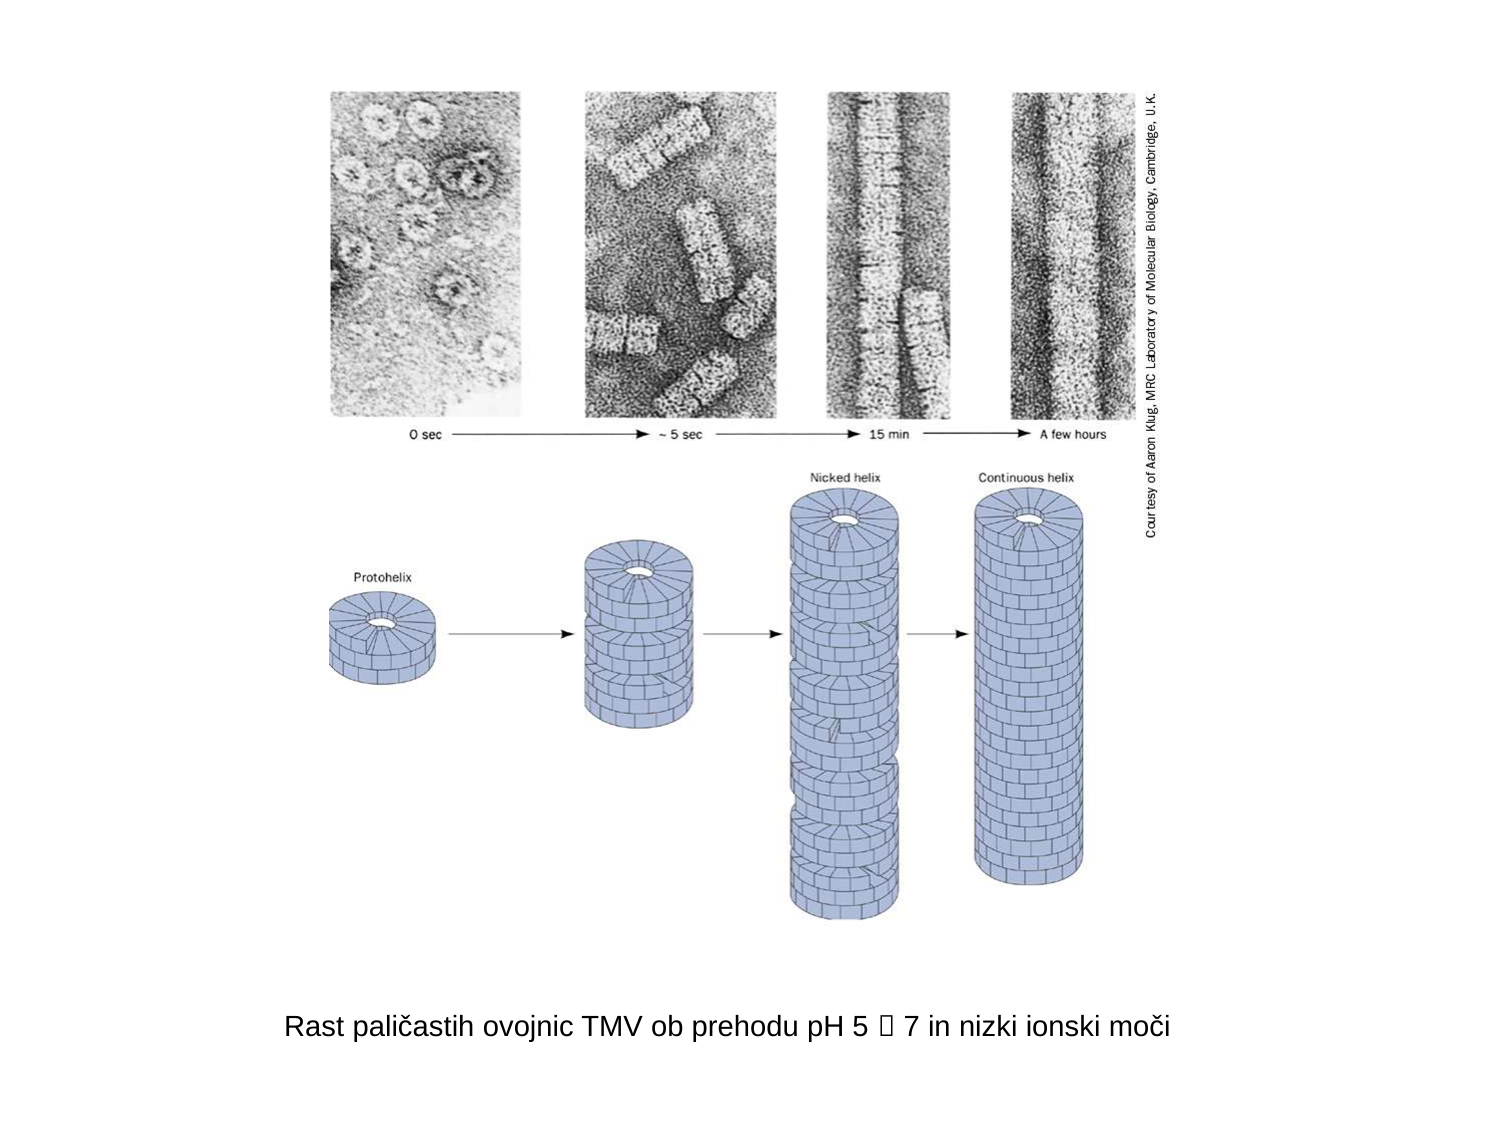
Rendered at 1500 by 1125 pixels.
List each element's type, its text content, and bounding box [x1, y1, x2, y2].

picture [329, 90, 1168, 928]
text_box Rast paličastih ovojnic TMV ob prehodu pH 5  7 in nizki ionski moči [269, 999, 1187, 1050]
